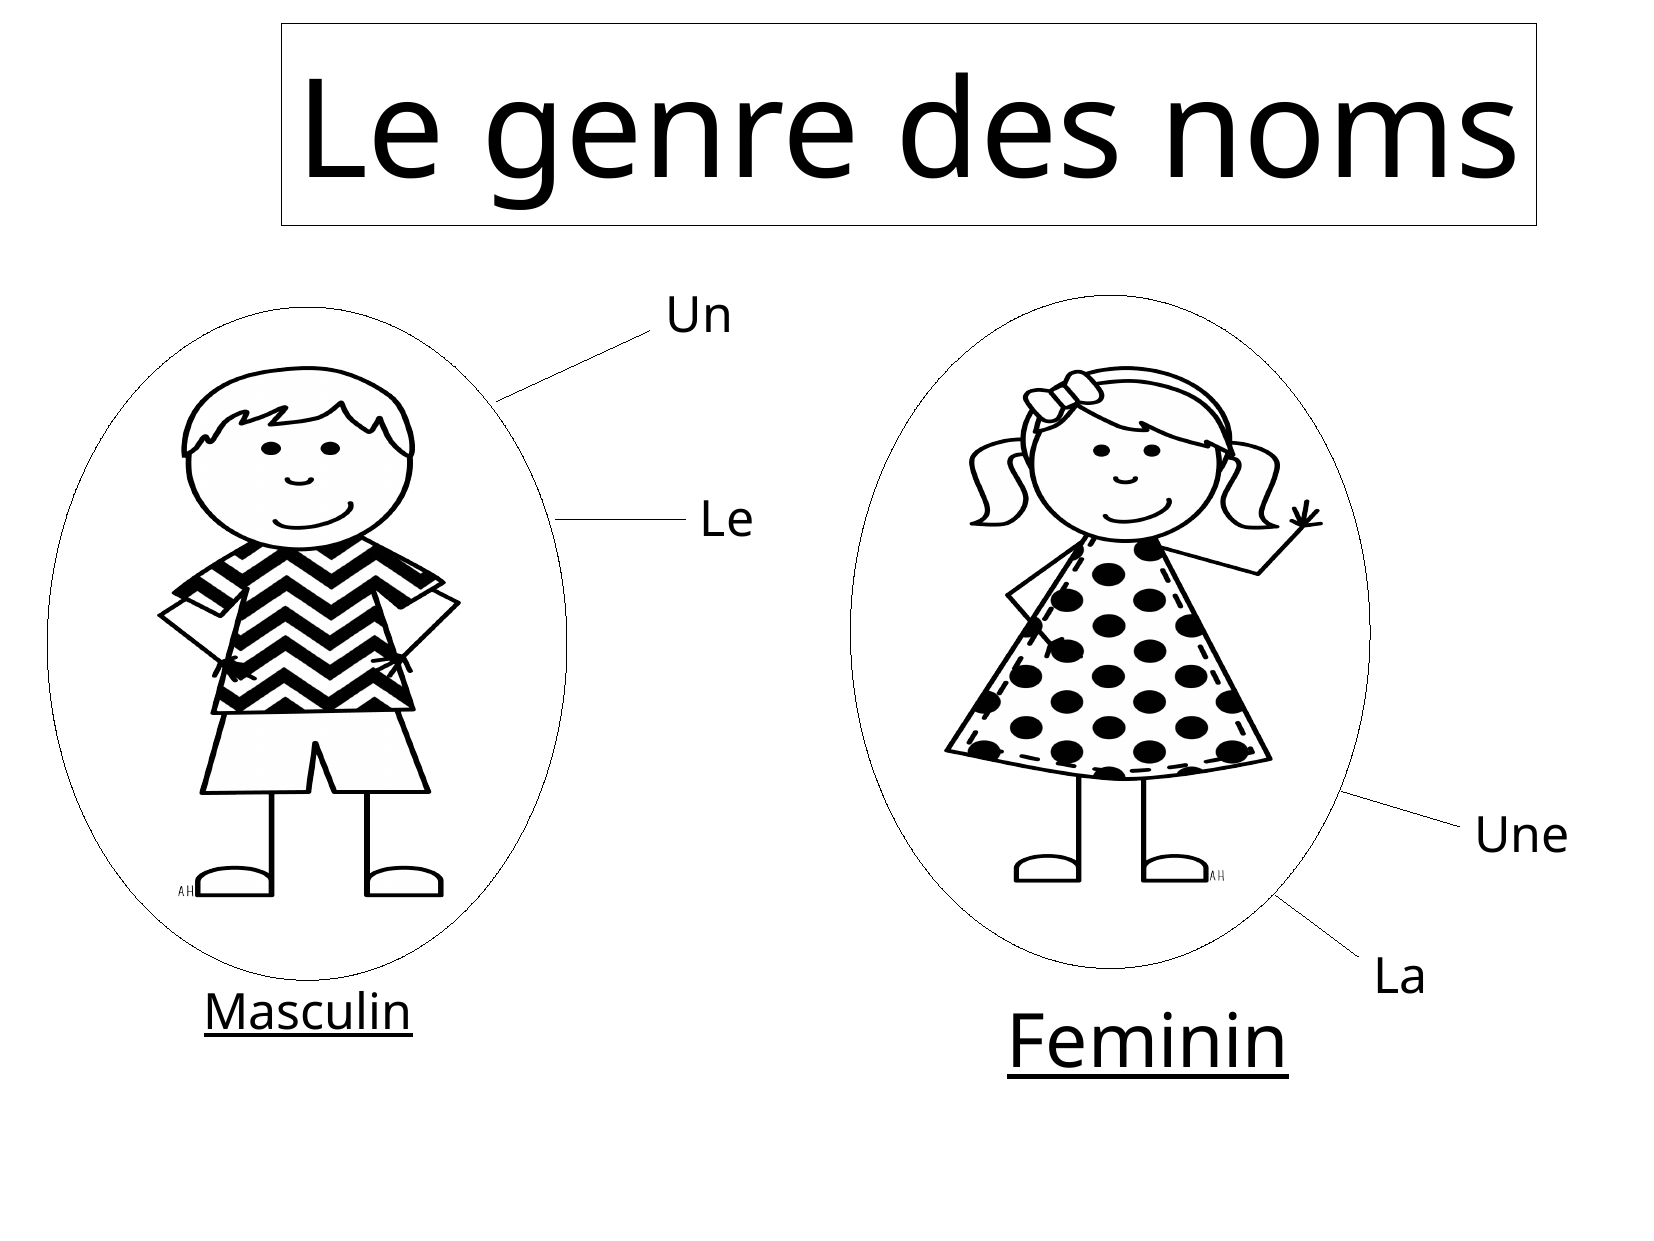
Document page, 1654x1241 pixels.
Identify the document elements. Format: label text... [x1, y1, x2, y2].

text_box Une [1459, 791, 1589, 871]
text_box La [1358, 933, 1478, 1013]
picture [944, 366, 1323, 896]
text_box Feminin [992, 980, 1305, 1080]
text_box Le genre des noms [281, 23, 1394, 198]
picture [157, 366, 461, 911]
text_box Le [685, 475, 799, 556]
text_box Masculin [188, 968, 475, 1097]
text_box Un [651, 271, 756, 352]
